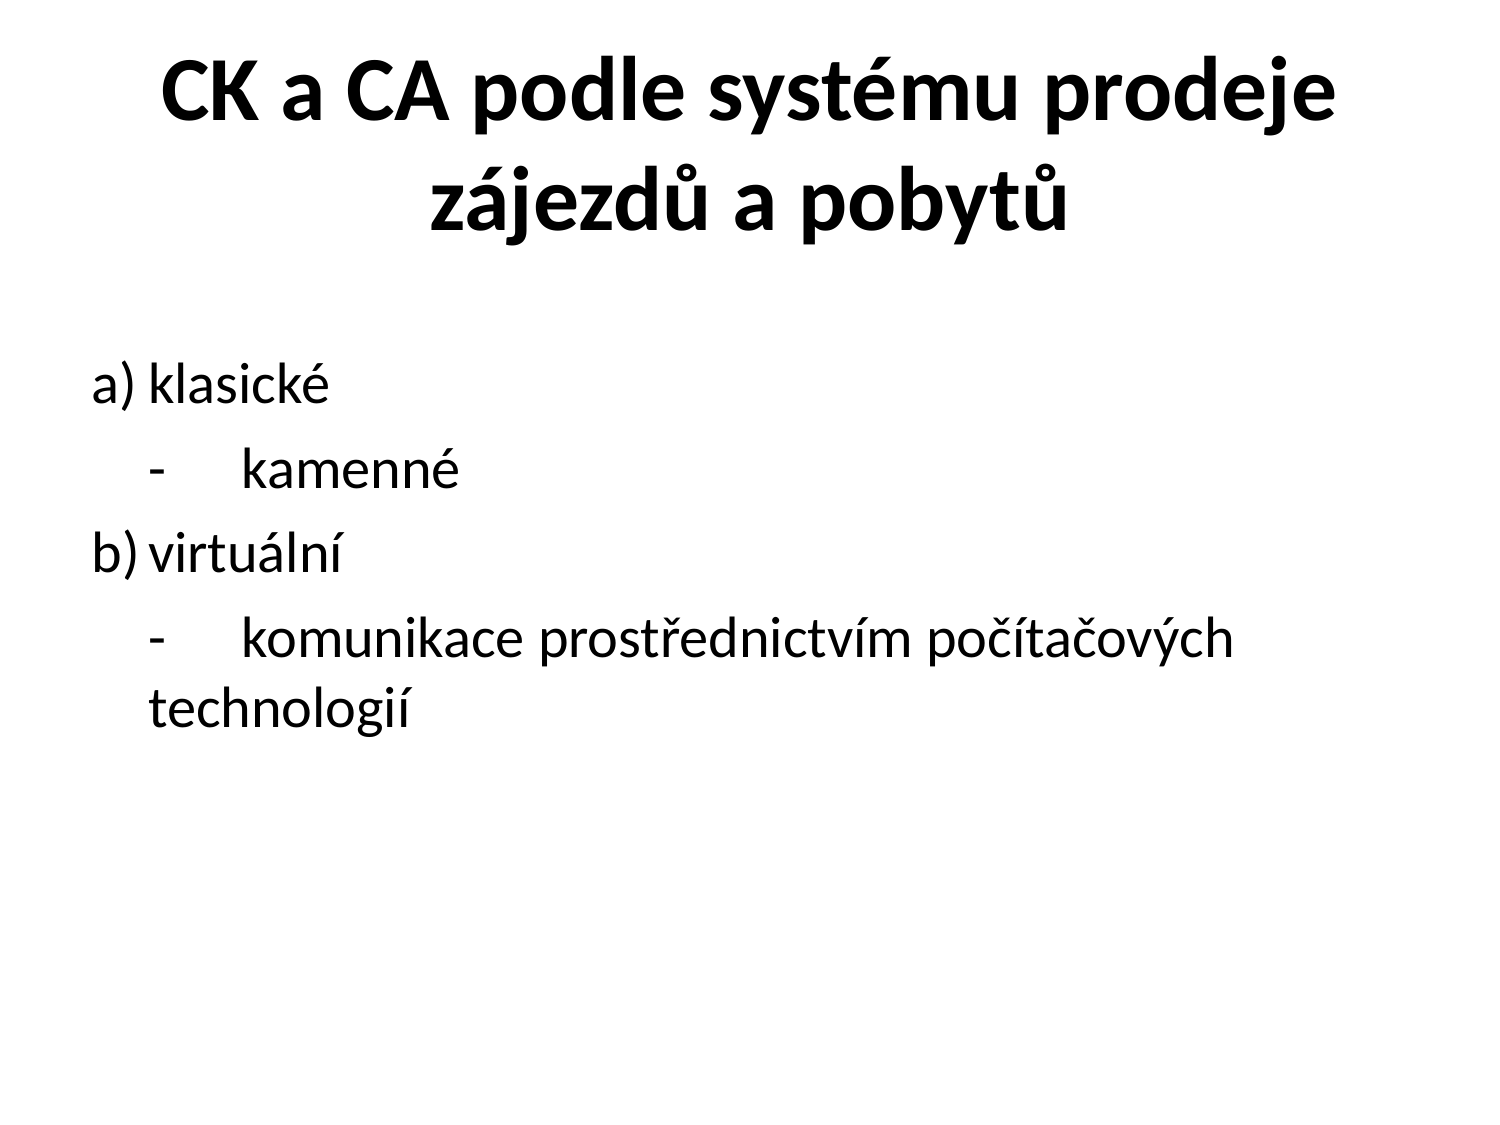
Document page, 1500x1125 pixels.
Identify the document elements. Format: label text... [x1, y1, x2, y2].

list a) klasické - kamenné b) virtuální - komunikace prostřednictvím počítačových technologií [76, 338, 1427, 1010]
title CK a CA podle systému prodeje zájezdů a pobytů [75, 21, 1426, 257]
